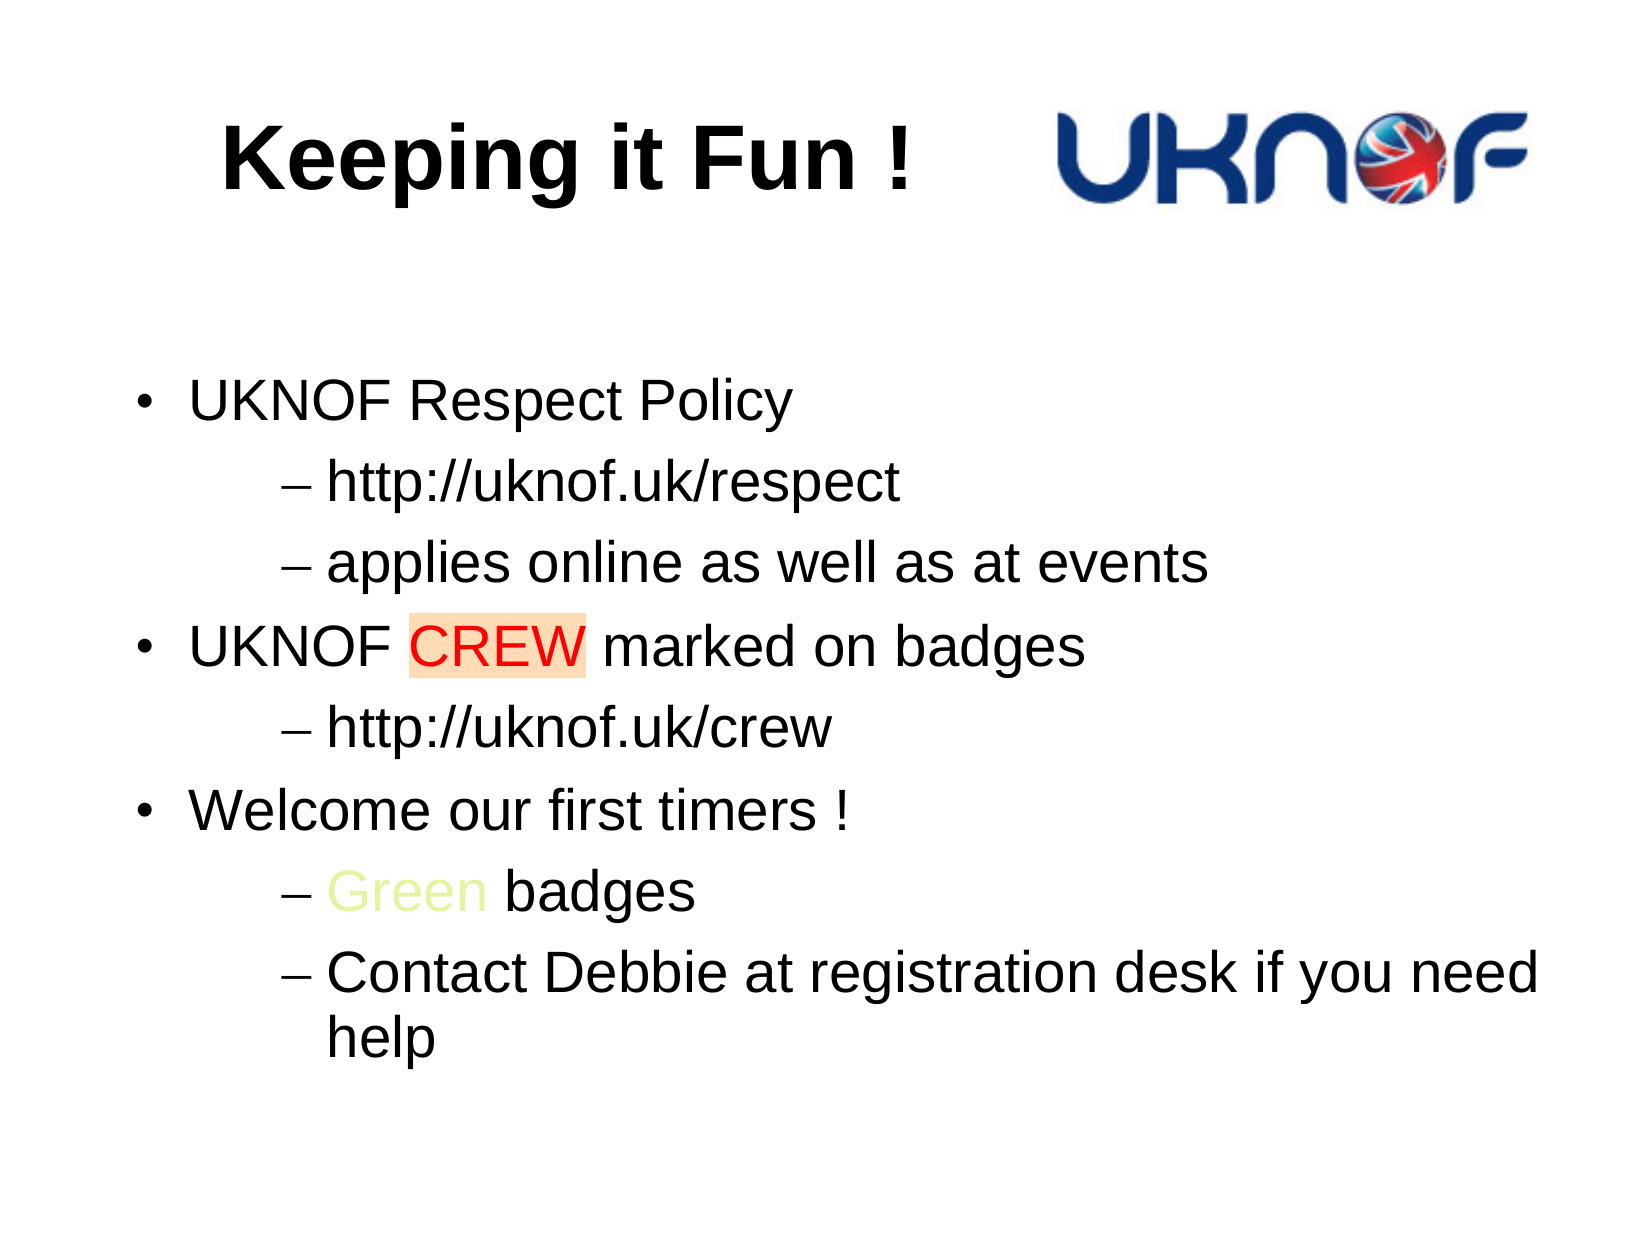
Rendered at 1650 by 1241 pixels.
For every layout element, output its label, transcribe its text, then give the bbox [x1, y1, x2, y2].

list UKNOF Respect Policy http://uknof.uk/respect applies online as well as at events UKNOF CREW marked on badges http://uknof.uk/crew Welcome our first timers ! Green badges Contact Debbie at registration desk if you need help [75, 368, 1576, 1088]
picture [1050, 93, 1536, 225]
title Keeping it Fun ! [123, 37, 1013, 279]
